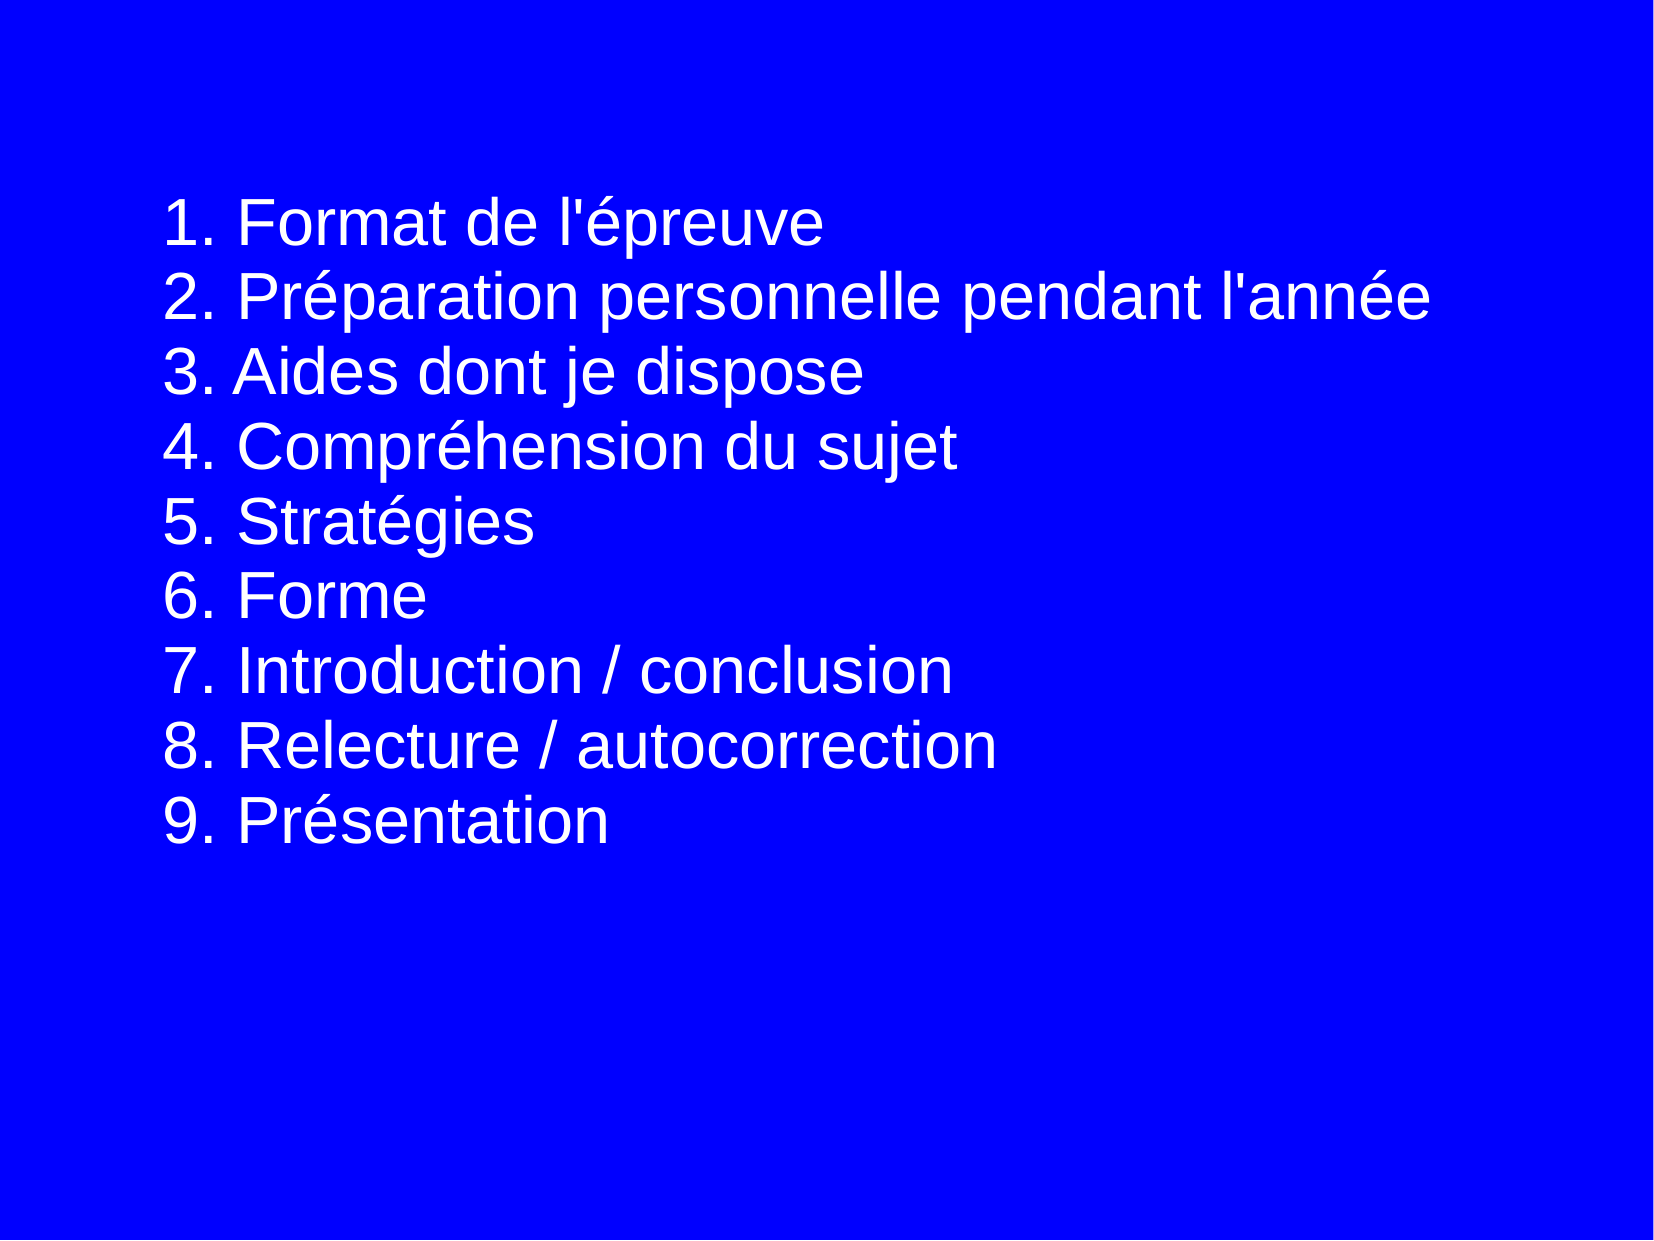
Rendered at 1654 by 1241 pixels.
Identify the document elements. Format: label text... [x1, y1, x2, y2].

text_box 1. Format de l'épreuve 2. Préparation personnelle pendant l'année 3. Aides dont je dispose 4. Compréhension du sujet 5. Stratégies 6. Forme 7. Introduction / conclusion 8. Relecture / autocorrection 9. Présentation [147, 177, 1536, 865]
